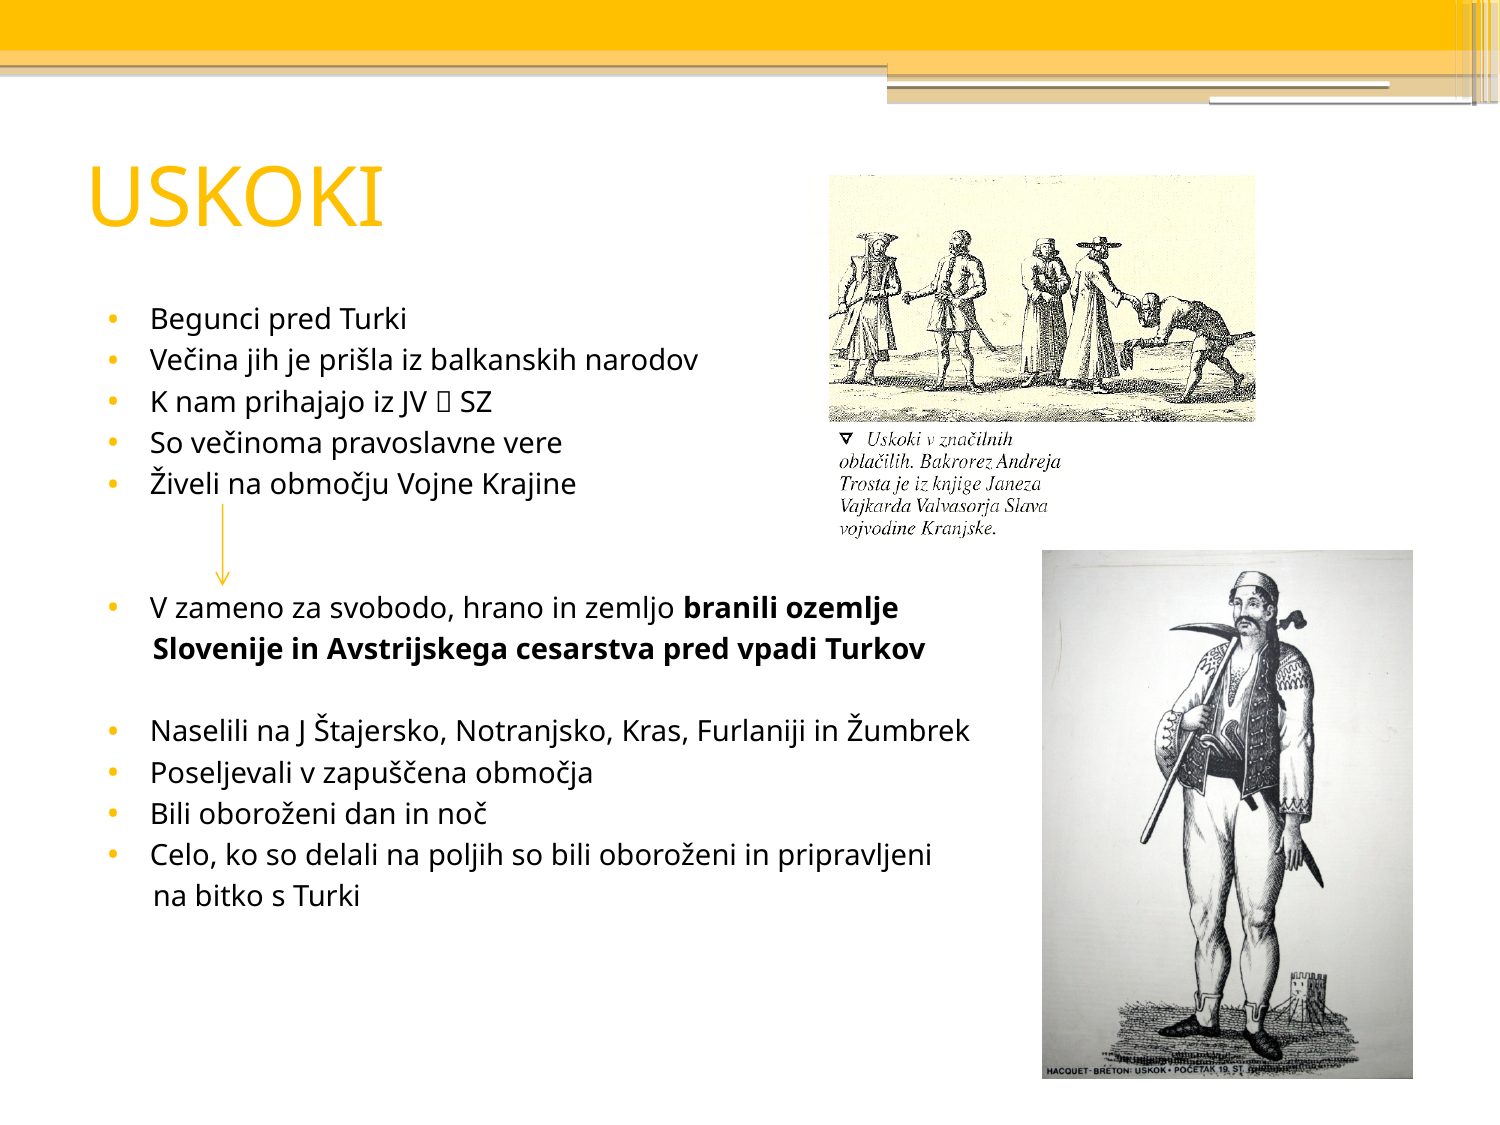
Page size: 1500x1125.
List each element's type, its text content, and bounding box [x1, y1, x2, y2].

picture [1042, 550, 1413, 1079]
picture [808, 175, 1266, 422]
title USKOKI [70, 105, 1421, 281]
list Begunci pred Turki Večina jih je prišla iz balkanskih narodov K nam prihajajo iz JV  SZ So večinoma pravoslavne vere Živeli na območju Vojne Krajine V zameno za svobodo, hrano in zemljo branili ozemlje Slovenije in Avstrijskega cesarstva pred vpadi Turkov Naselili na J Štajersko, Notranjsko, Kras, Furlaniji in Žumbrek Poseljevali v zapuščena območja Bili oboroženi dan in noč Celo, ko so delali na poljih so bili oboroženi in pripravljeni na bitko s Turki [75, 292, 1425, 1079]
